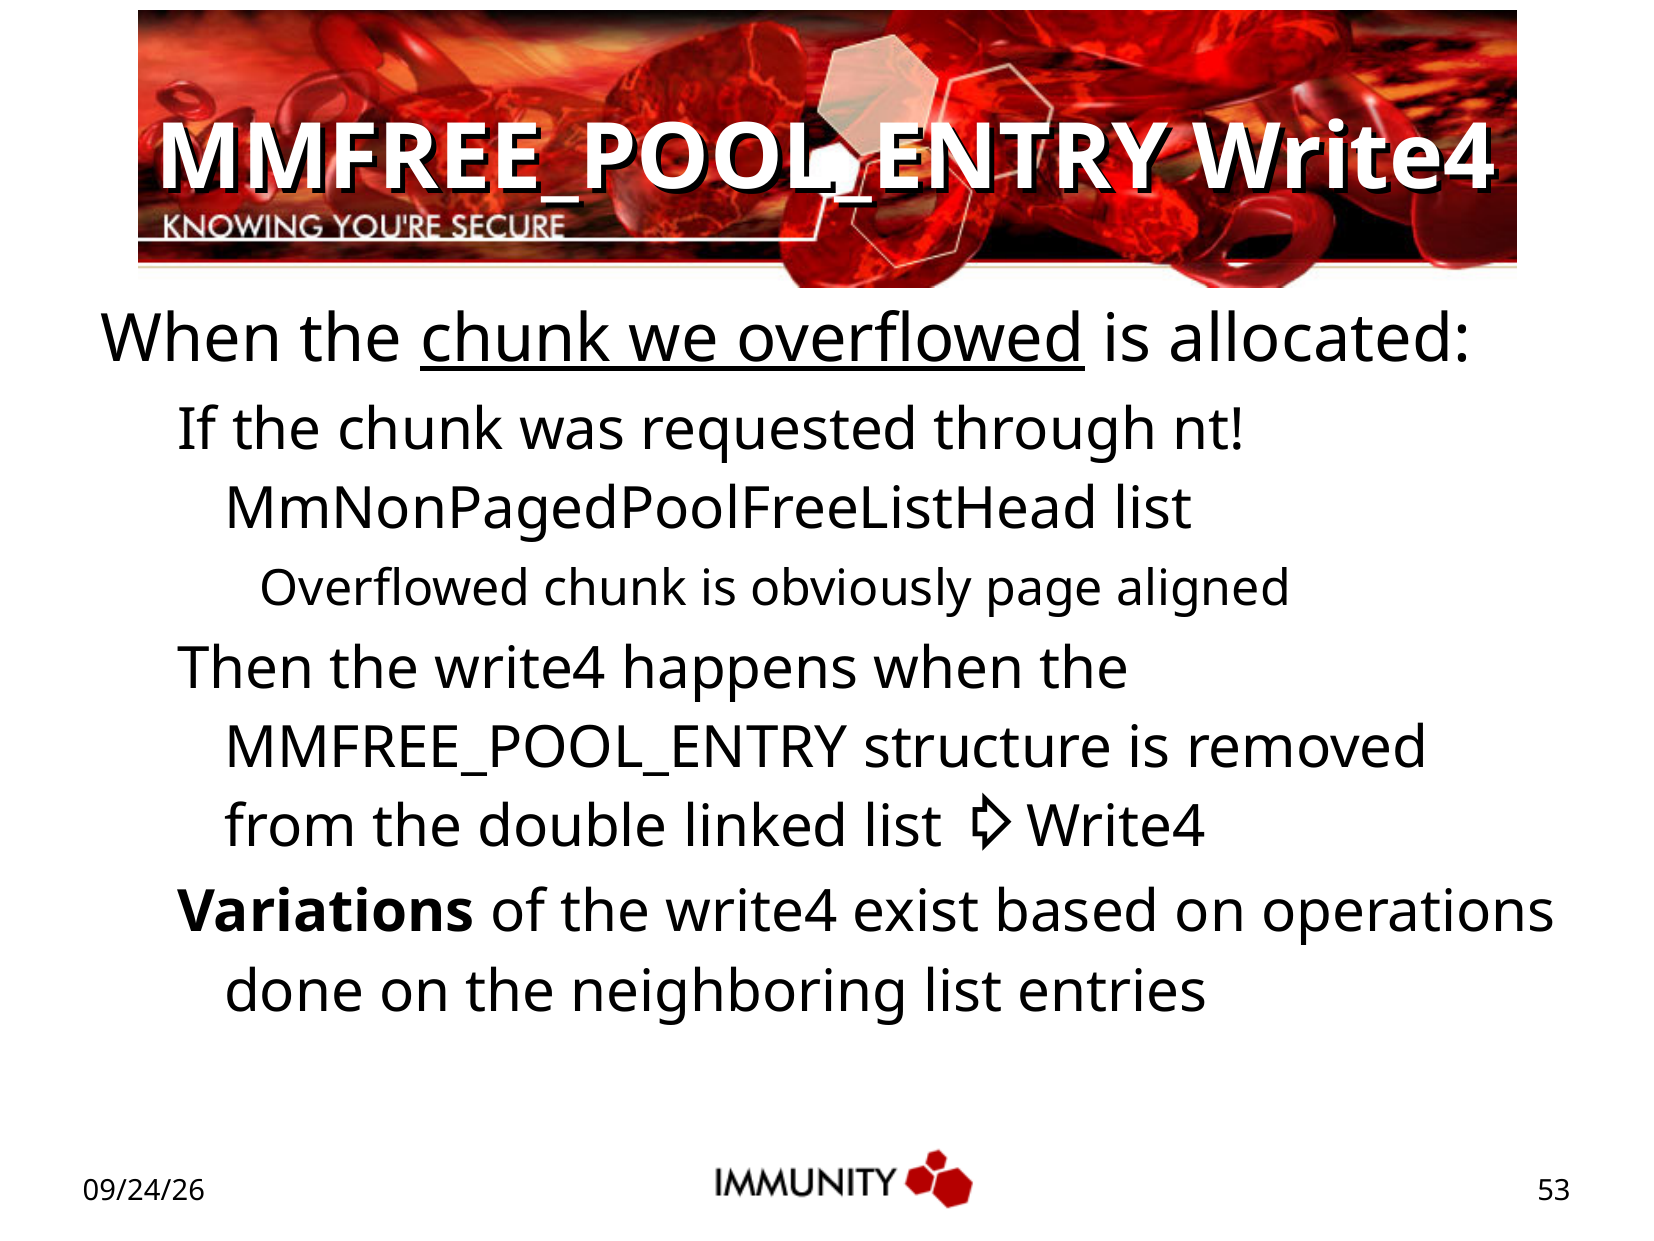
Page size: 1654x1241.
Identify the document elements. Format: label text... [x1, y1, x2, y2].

title MMFREE_POOL_ENTRY Write4 [82, 56, 1571, 250]
picture [138, 10, 1517, 56]
picture [138, 250, 1517, 288]
list When the chunk we overflowed is allocated: If the chunk was requested through nt!MmNonPagedPoolFreeListHead list Overflowed chunk is obviously page aligned Then the write4 happens when the MMFREE_POOL_ENTRY structure is removed from the double linked list ⇨Write4 Variations of the write4 exist based on operations done on the neighboring list entries [82, 290, 1571, 1094]
picture [694, 1130, 984, 1235]
